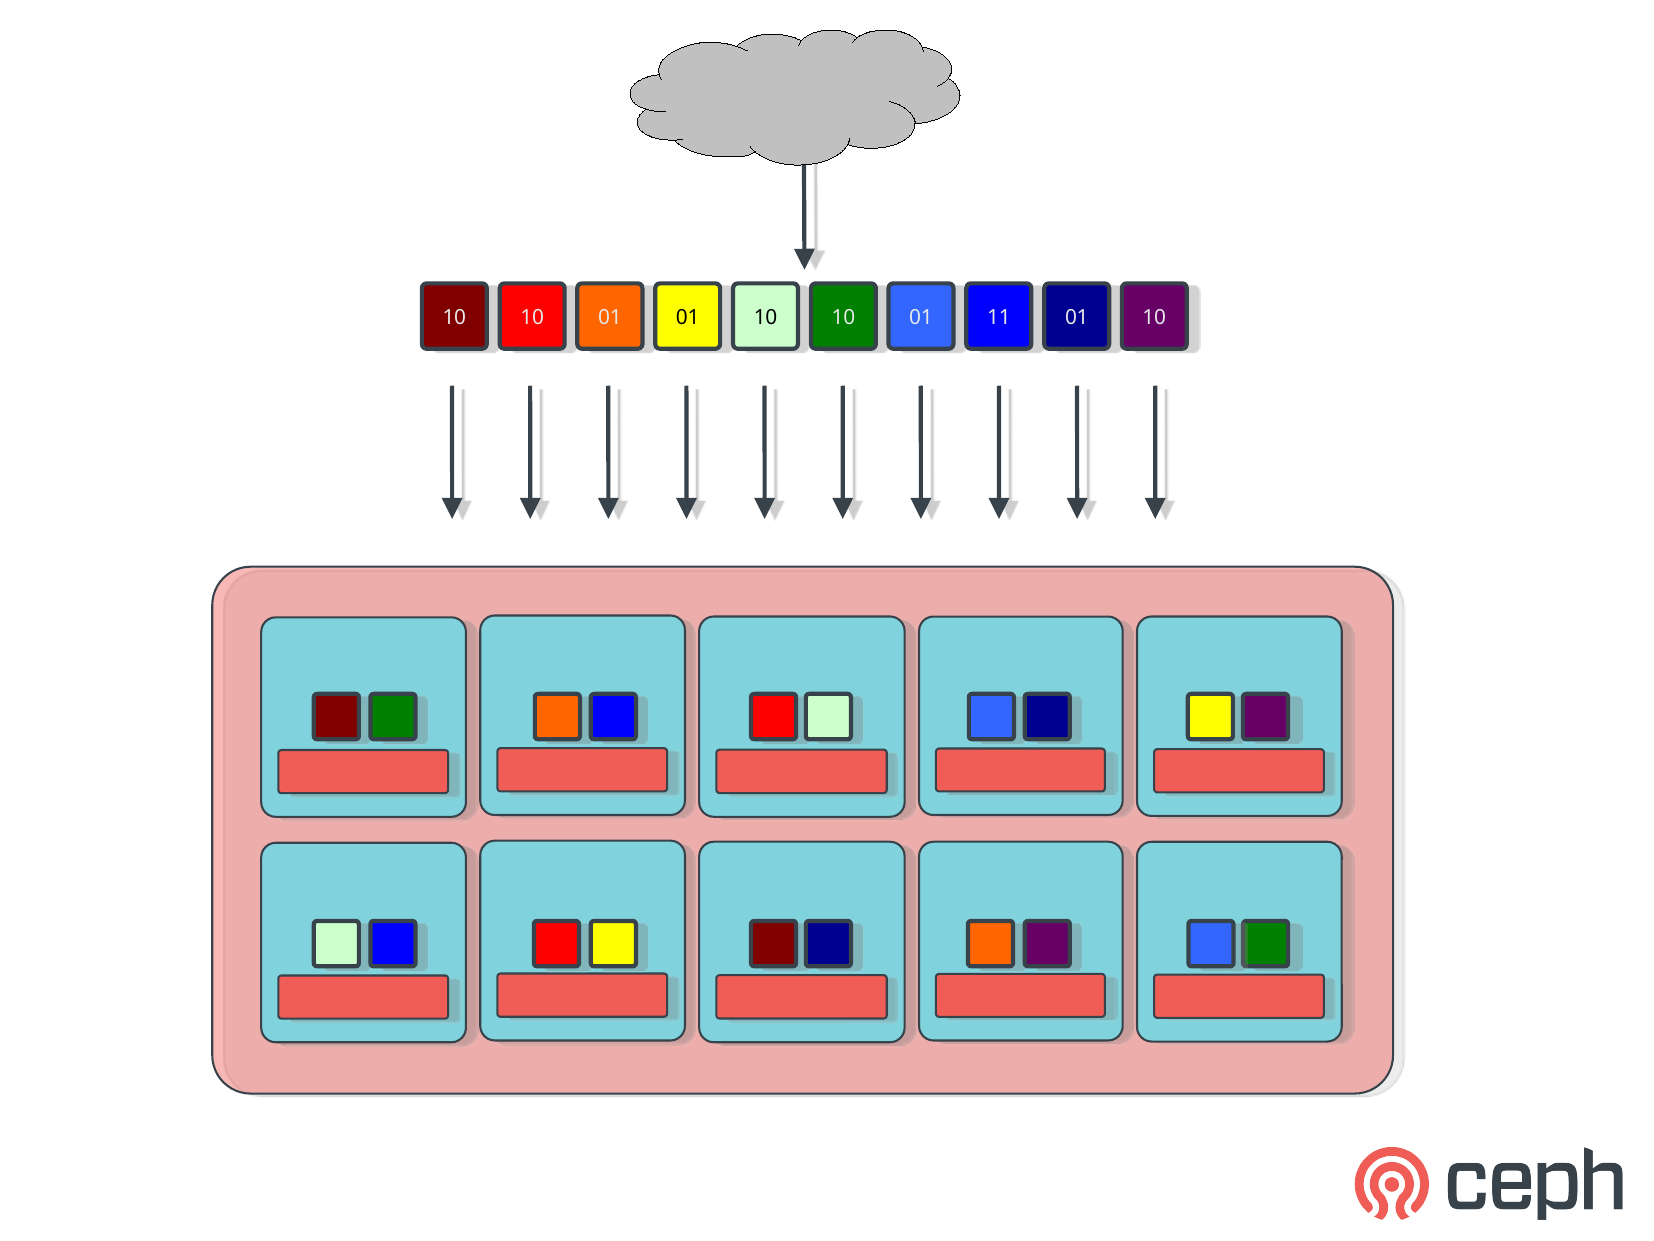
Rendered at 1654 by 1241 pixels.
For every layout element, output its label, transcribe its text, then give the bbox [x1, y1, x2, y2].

text_box 01 [577, 283, 643, 349]
text_box 10 [733, 283, 798, 349]
picture [1308, 1100, 1654, 1241]
text_box 10 [499, 283, 565, 349]
text_box [212, 566, 1394, 1094]
text_box 01 [1044, 283, 1110, 349]
text_box 01 [655, 283, 721, 349]
text_box 10 [421, 283, 487, 349]
text_box [630, 30, 961, 166]
text_box 10 [1121, 283, 1187, 349]
text_box 11 [966, 283, 1032, 349]
text_box 01 [888, 283, 954, 349]
text_box 10 [810, 283, 876, 349]
